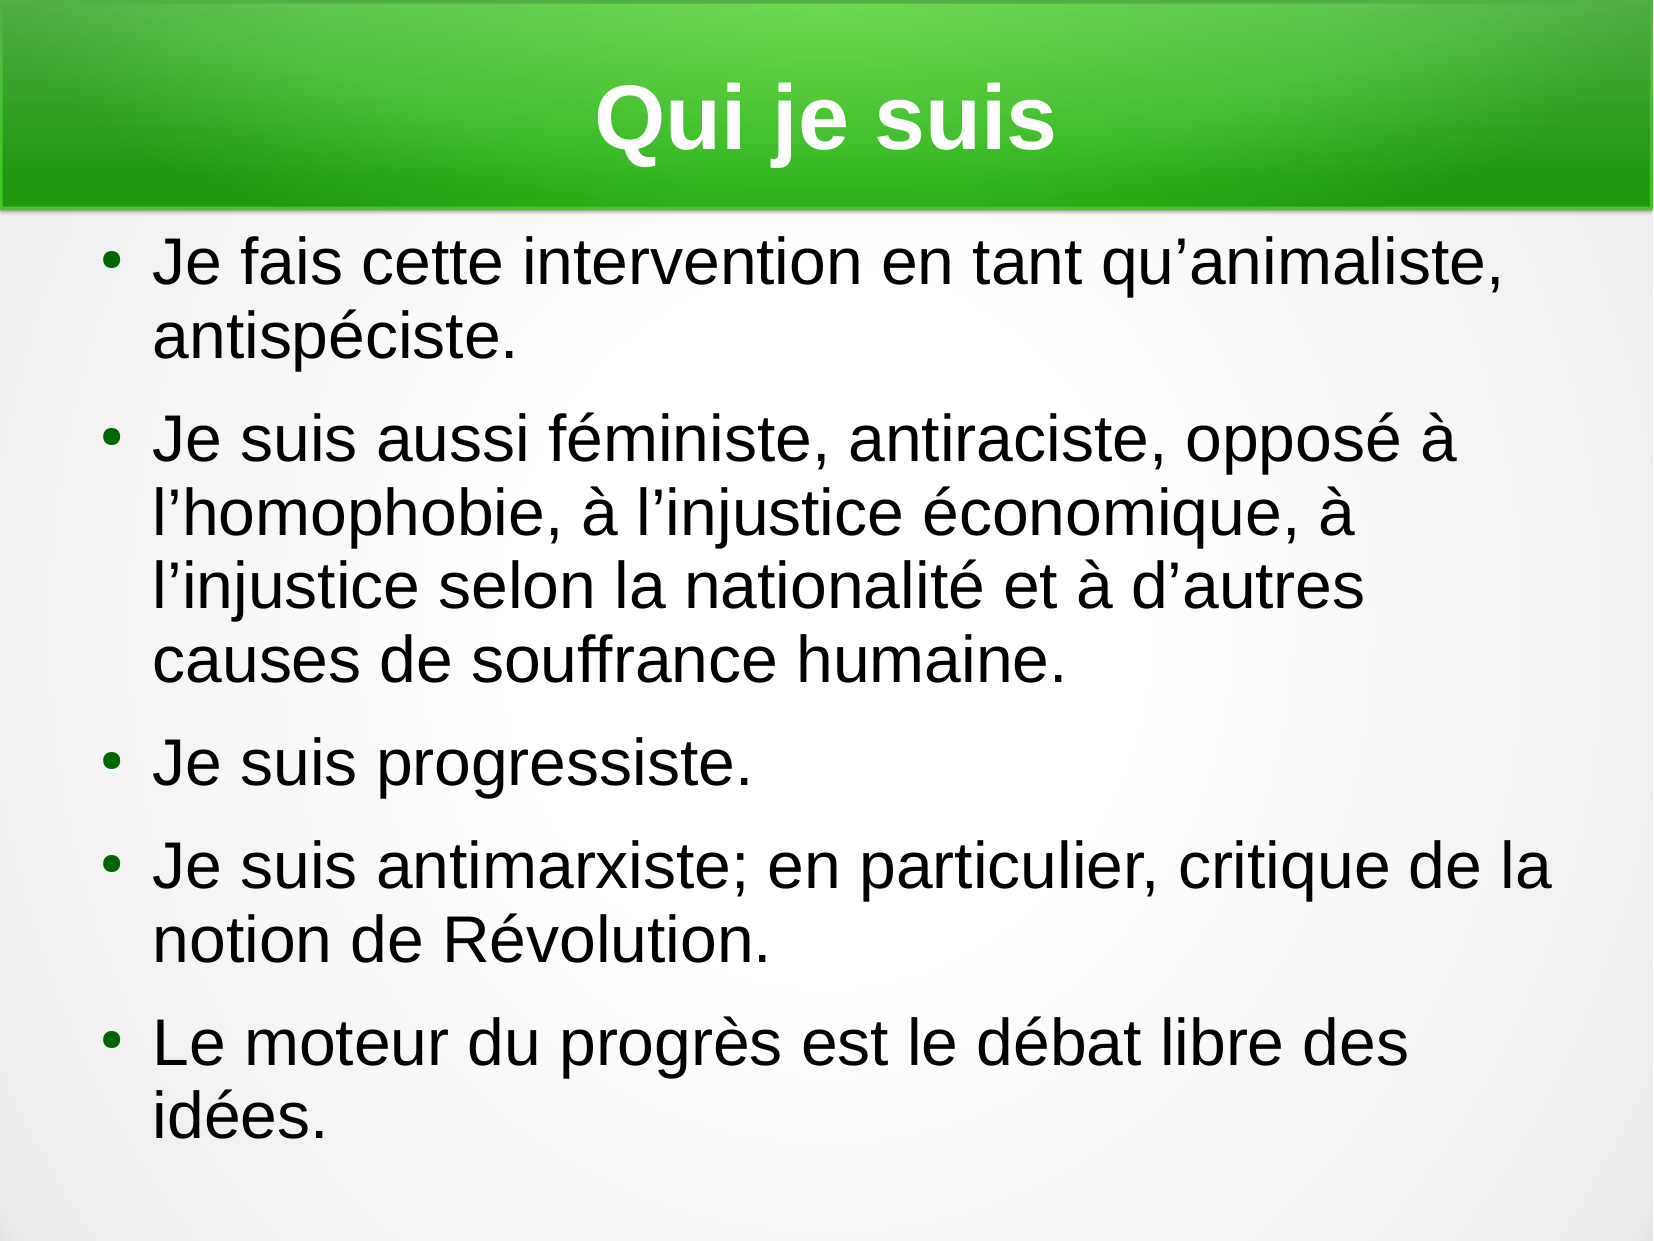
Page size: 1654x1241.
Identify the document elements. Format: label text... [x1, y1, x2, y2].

list Je fais cette intervention en tant qu’animaliste, antispéciste. Je suis aussi féministe, antiraciste, opposé à l’homophobie, à l’injustice économique, à l’injustice selon la nationalité et à d’autres causes de souffrance humaine. Je suis progressiste. Je suis antimarxiste; en particulier, critique de la notion de Révolution. Le moteur du progrès est le débat libre des idées. [82, 225, 1571, 1156]
title Qui je suis [82, 47, 1571, 190]
